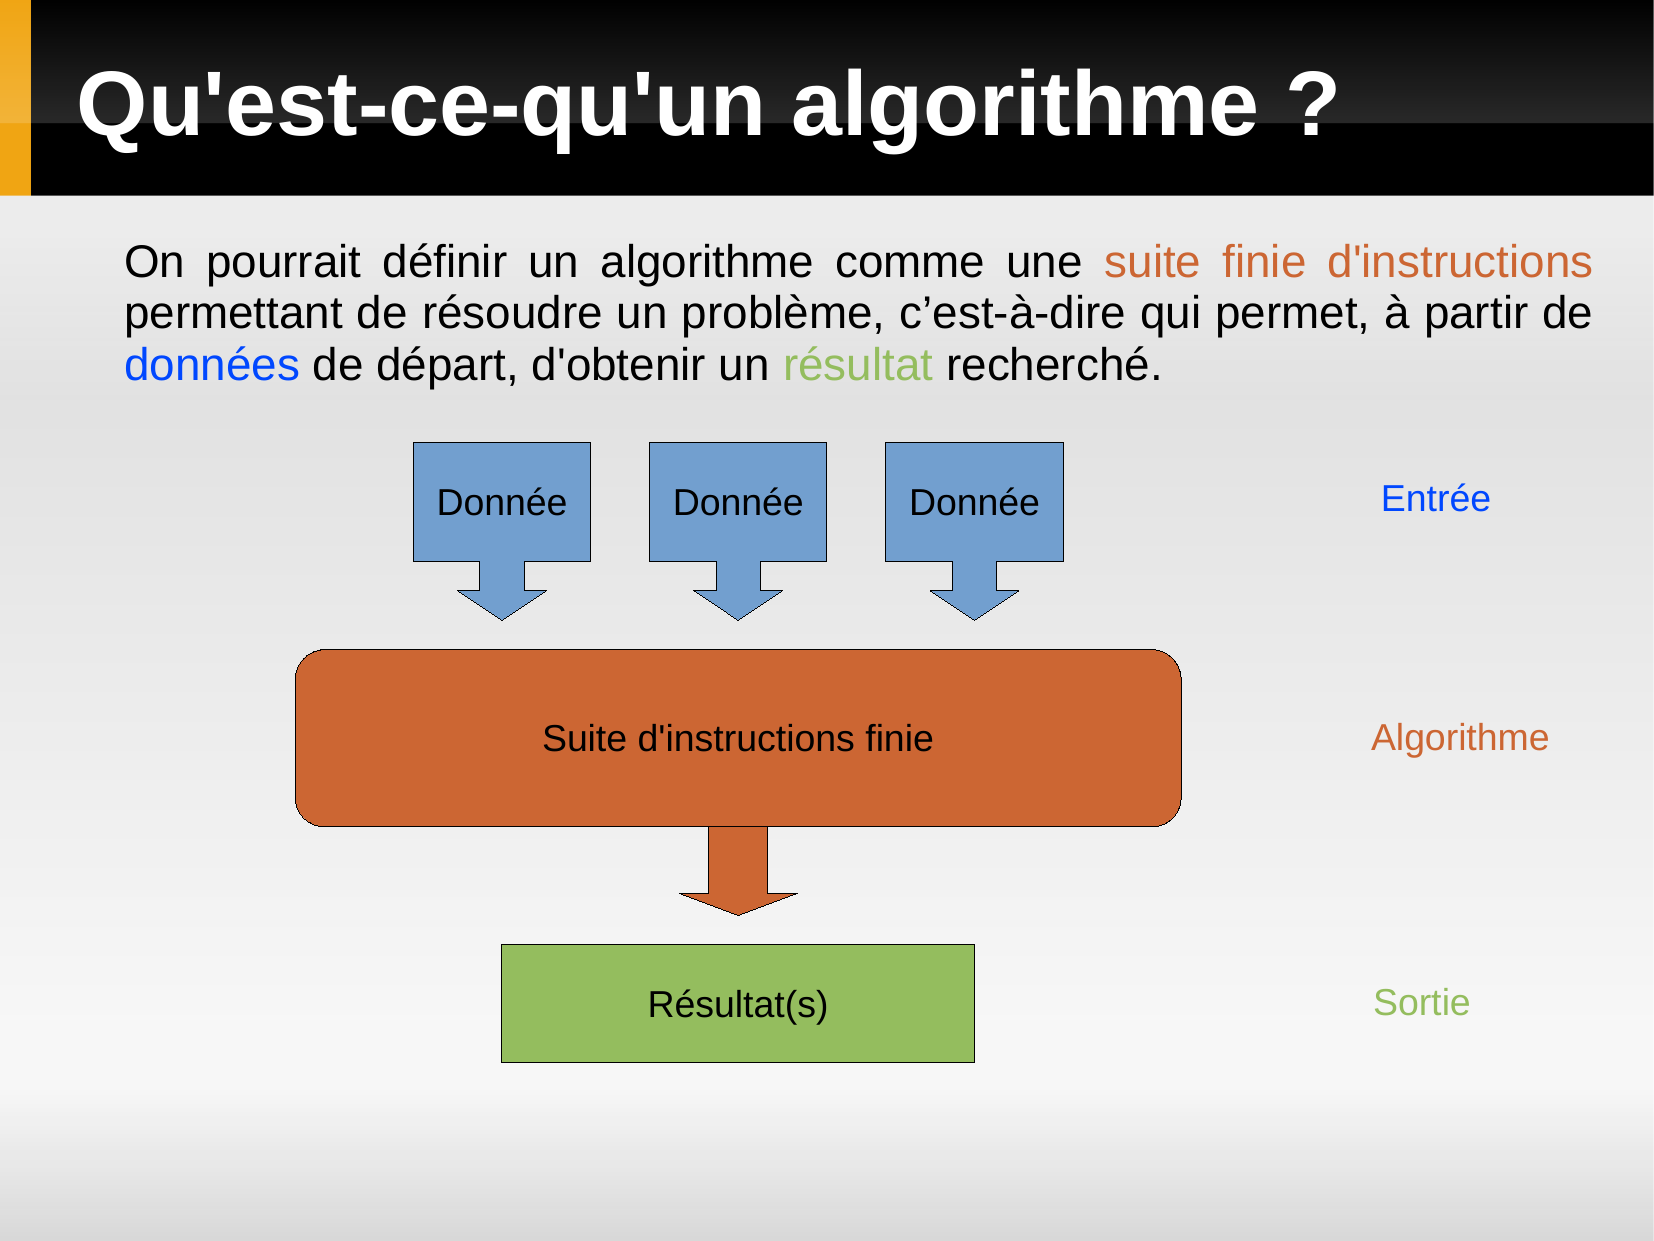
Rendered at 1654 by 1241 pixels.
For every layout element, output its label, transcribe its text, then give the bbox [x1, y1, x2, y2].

text_box Donnée [413, 442, 591, 621]
text_box Entrée [1366, 470, 1506, 528]
text_box [679, 826, 798, 916]
text_box Algorithme [1356, 708, 1565, 766]
picture [0, 0, 1654, 1241]
list On pourrait définir un algorithme comme une suite finie d'instructions permettant de résoudre un problème, c’est-à-dire qui permet, à partir de données de départ, d'obtenir un résultat recherché. [53, 236, 1595, 495]
text_box Suite d'instructions finie [295, 649, 1182, 827]
text_box Donnée [649, 442, 827, 621]
title Qu'est-ce-qu'un algorithme ? [76, 0, 1565, 208]
text_box Sortie [1358, 974, 1486, 1034]
text_box Donnée [885, 442, 1064, 621]
text_box Résultat(s) [501, 944, 975, 1063]
